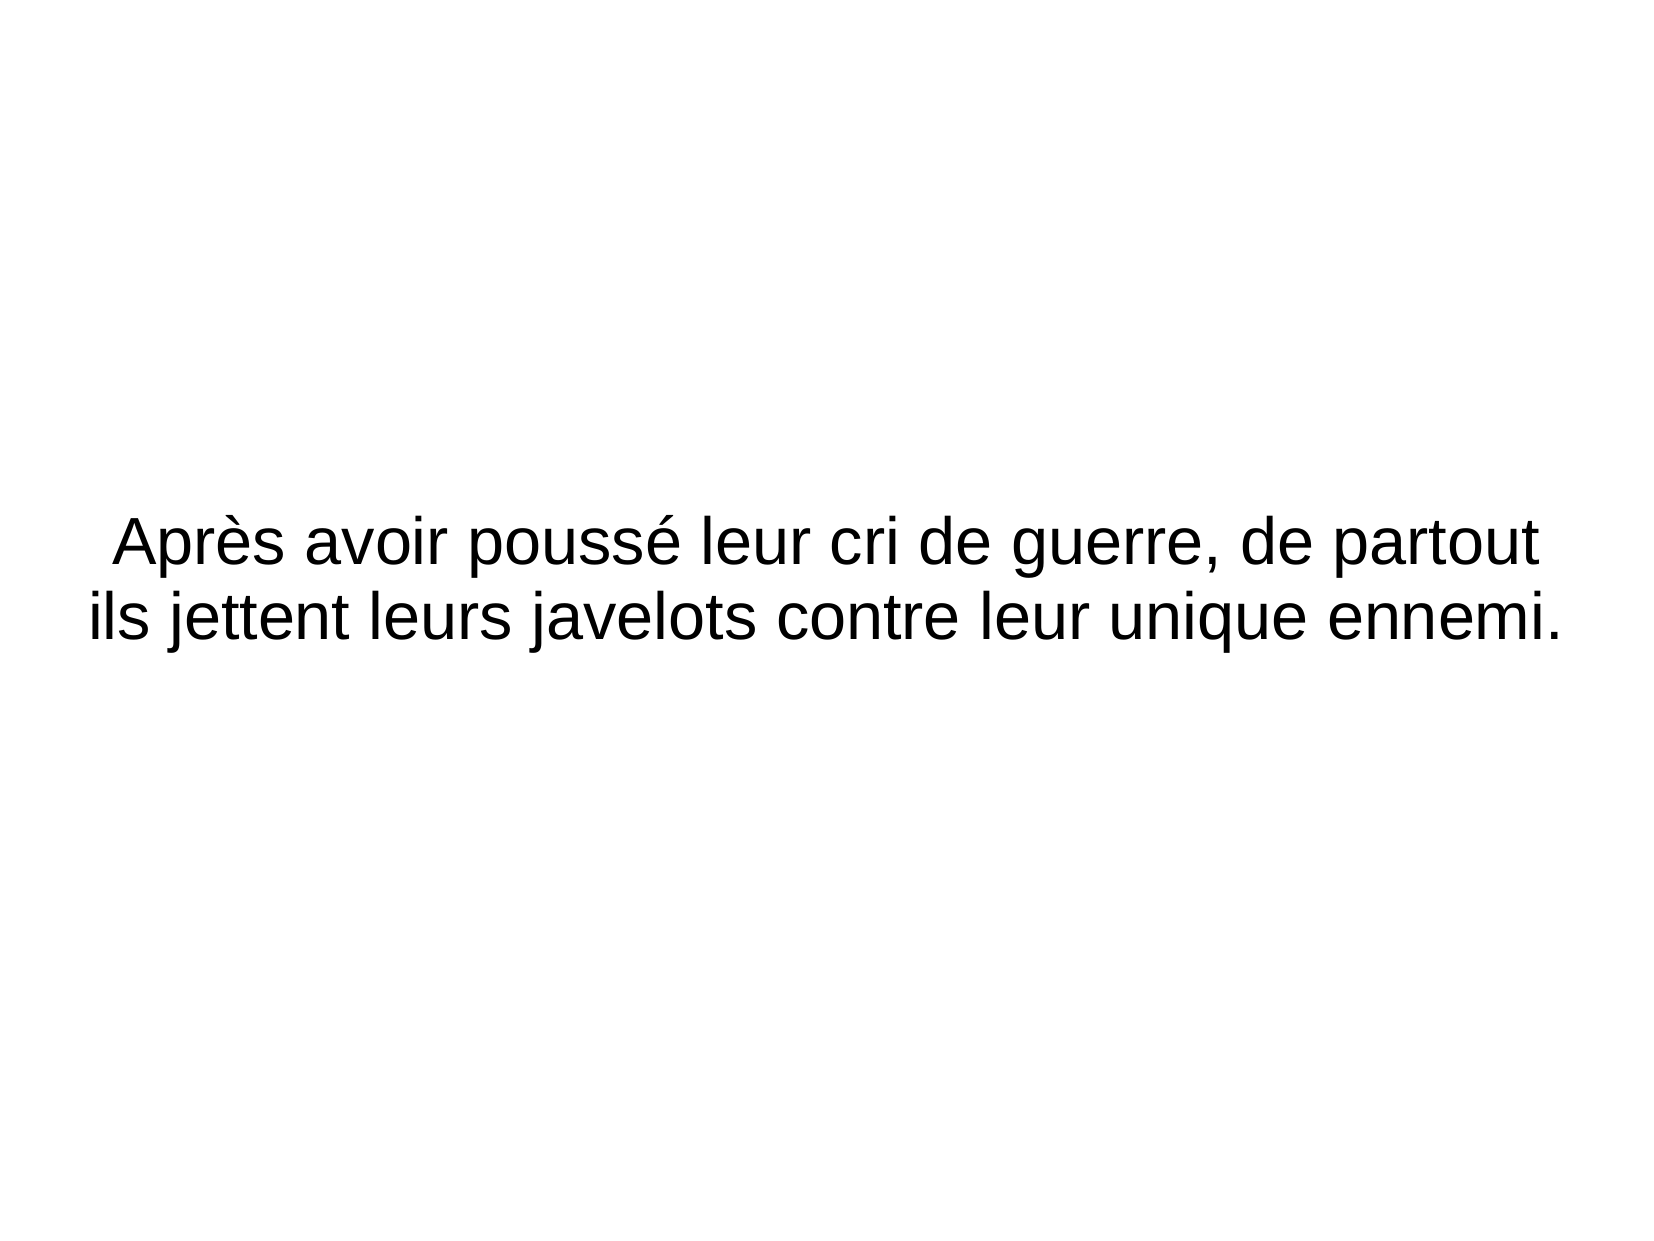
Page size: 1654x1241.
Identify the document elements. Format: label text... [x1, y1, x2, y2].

subtitle Après avoir poussé leur cri de guerre, de partout ils jettent leurs javelots contre leur unique ennemi. [82, 49, 1571, 1109]
